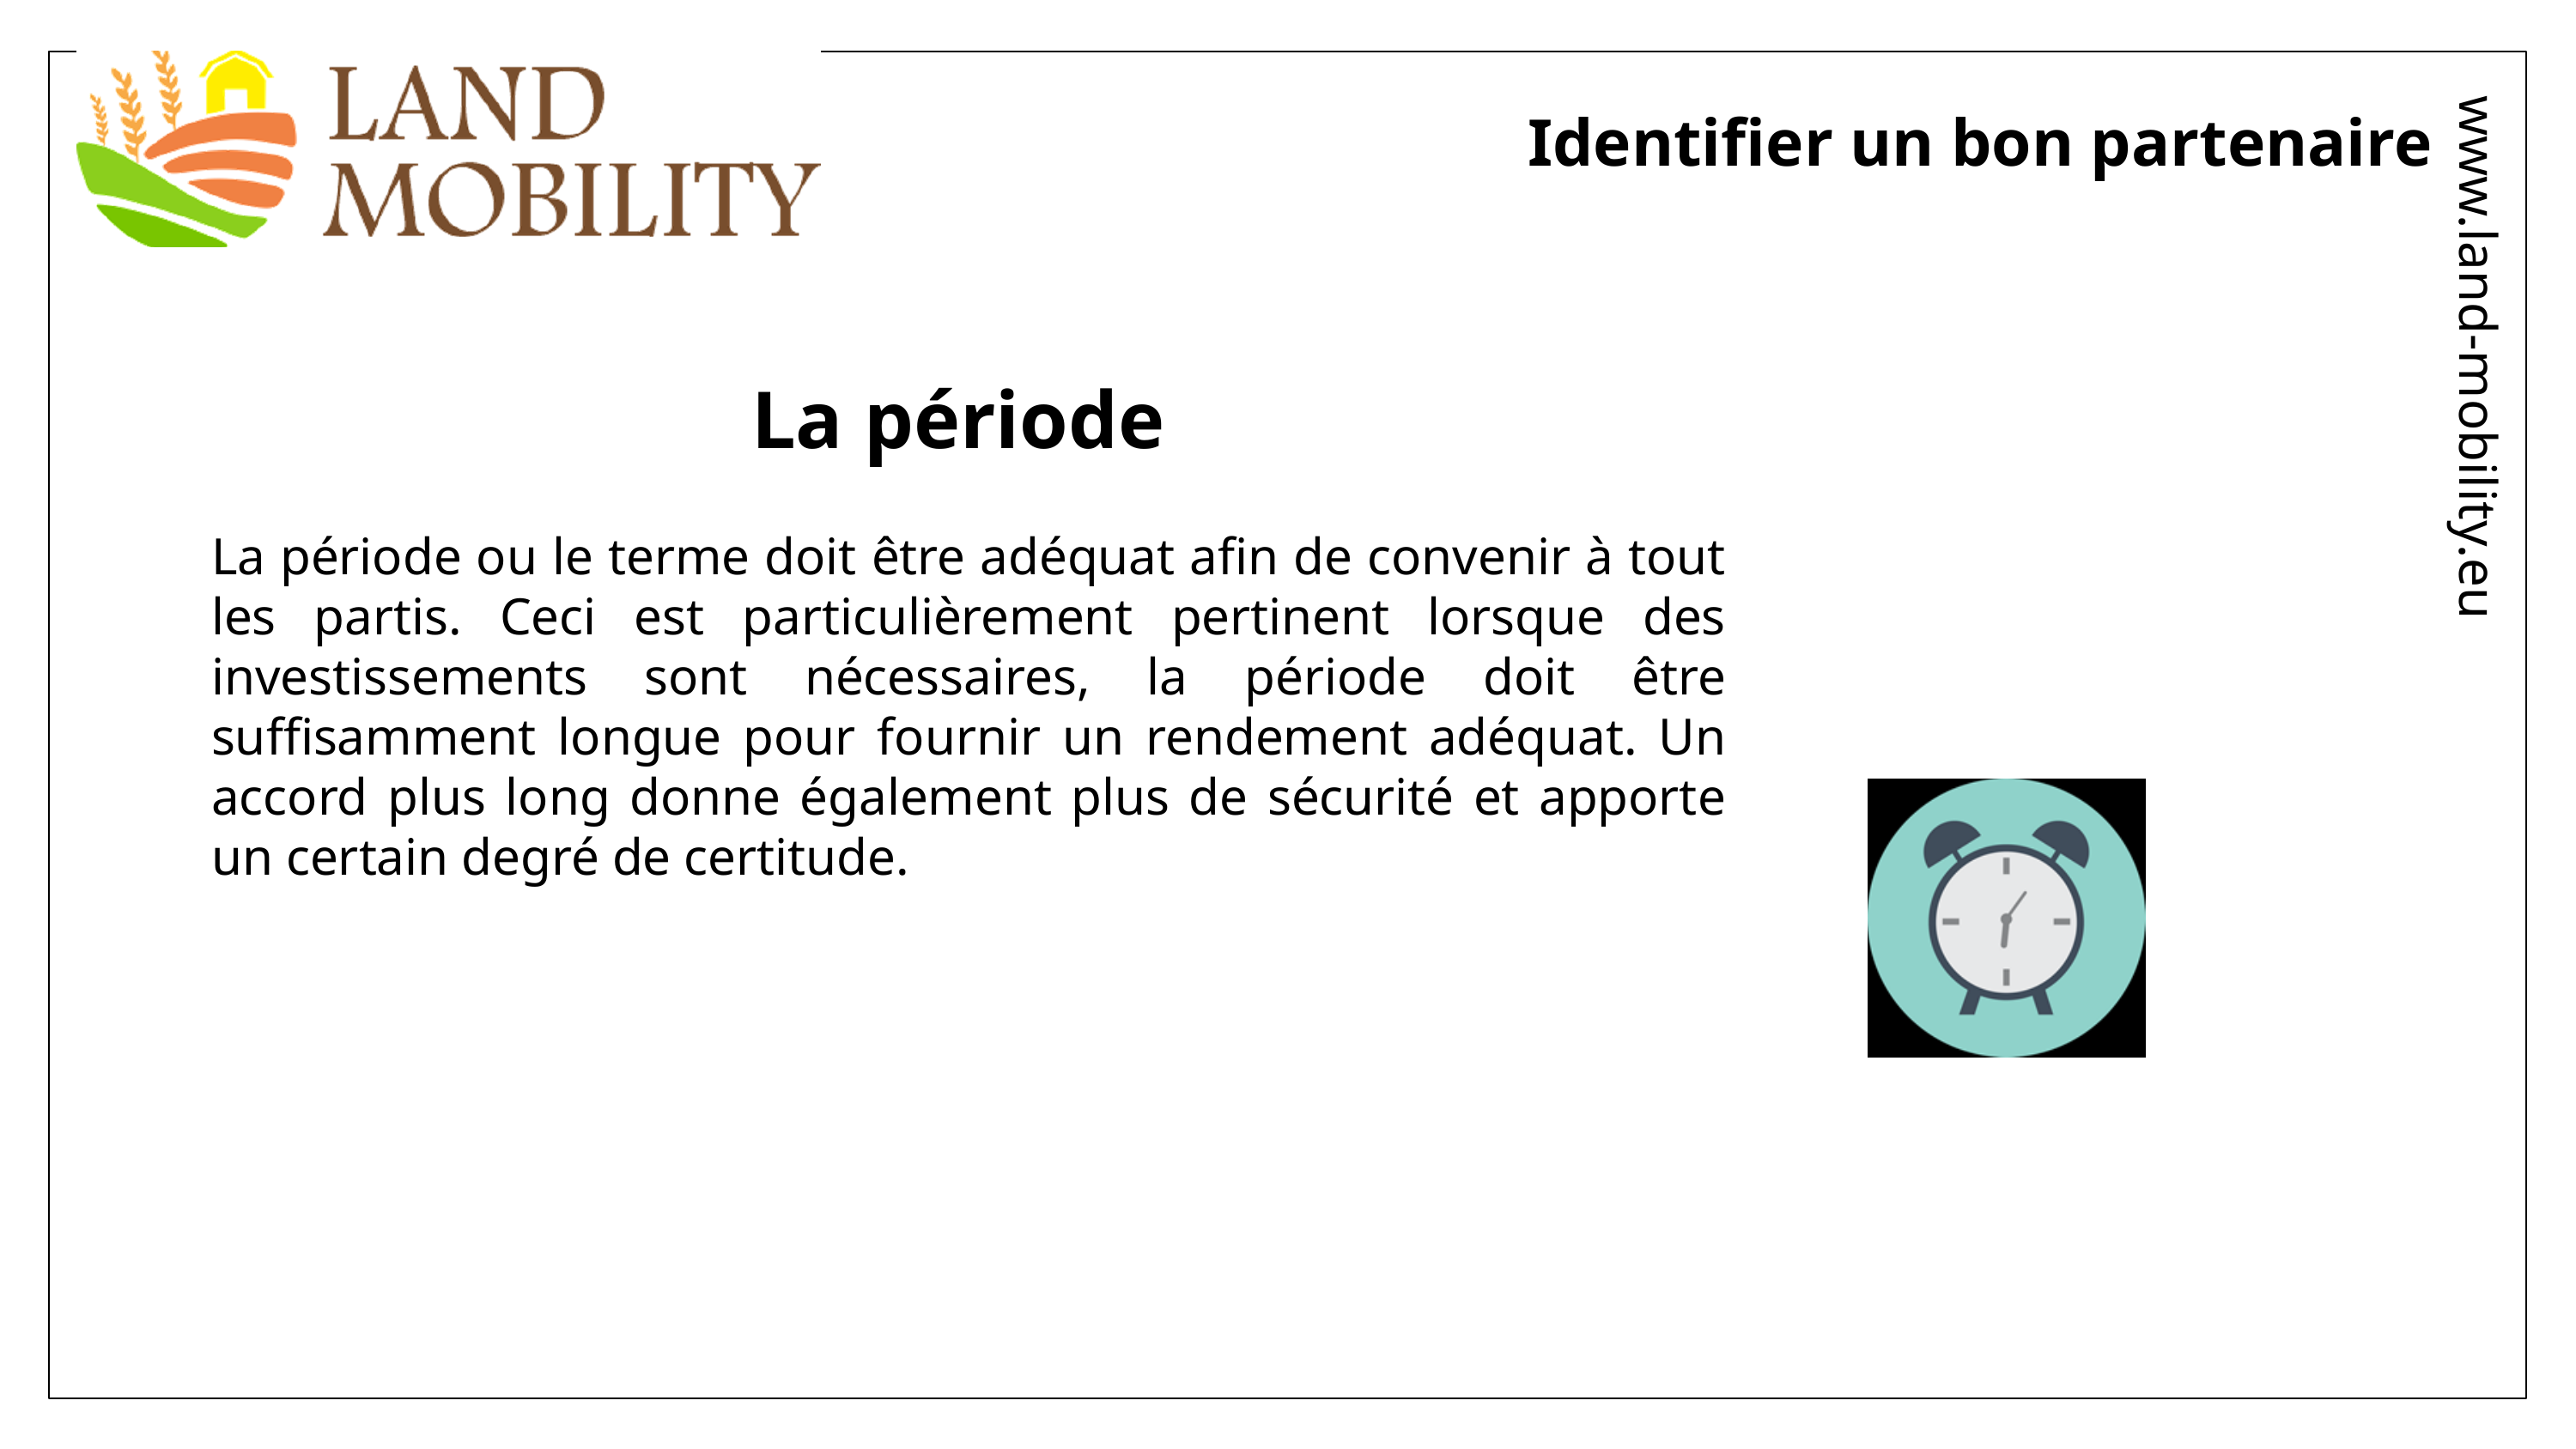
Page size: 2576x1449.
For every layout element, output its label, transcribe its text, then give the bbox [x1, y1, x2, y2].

picture [1868, 779, 2146, 1058]
text_box www.land-mobility.eu [2377, 95, 2522, 1146]
picture [76, 51, 821, 247]
text_box La période La période ou le terme doit être adéquat afin de convenir à tout les partis. Ceci est particulièrement pertinent lorsque des investissements sont nécessaires, la période doit être suffisamment longue pour fournir un rendement adéquat. Un accord plus long donne également plus de sécurité et apporte un certain degré de certitude. [198, 209, 1739, 892]
text_box Identifier un bon partenaire [1515, 95, 2445, 186]
